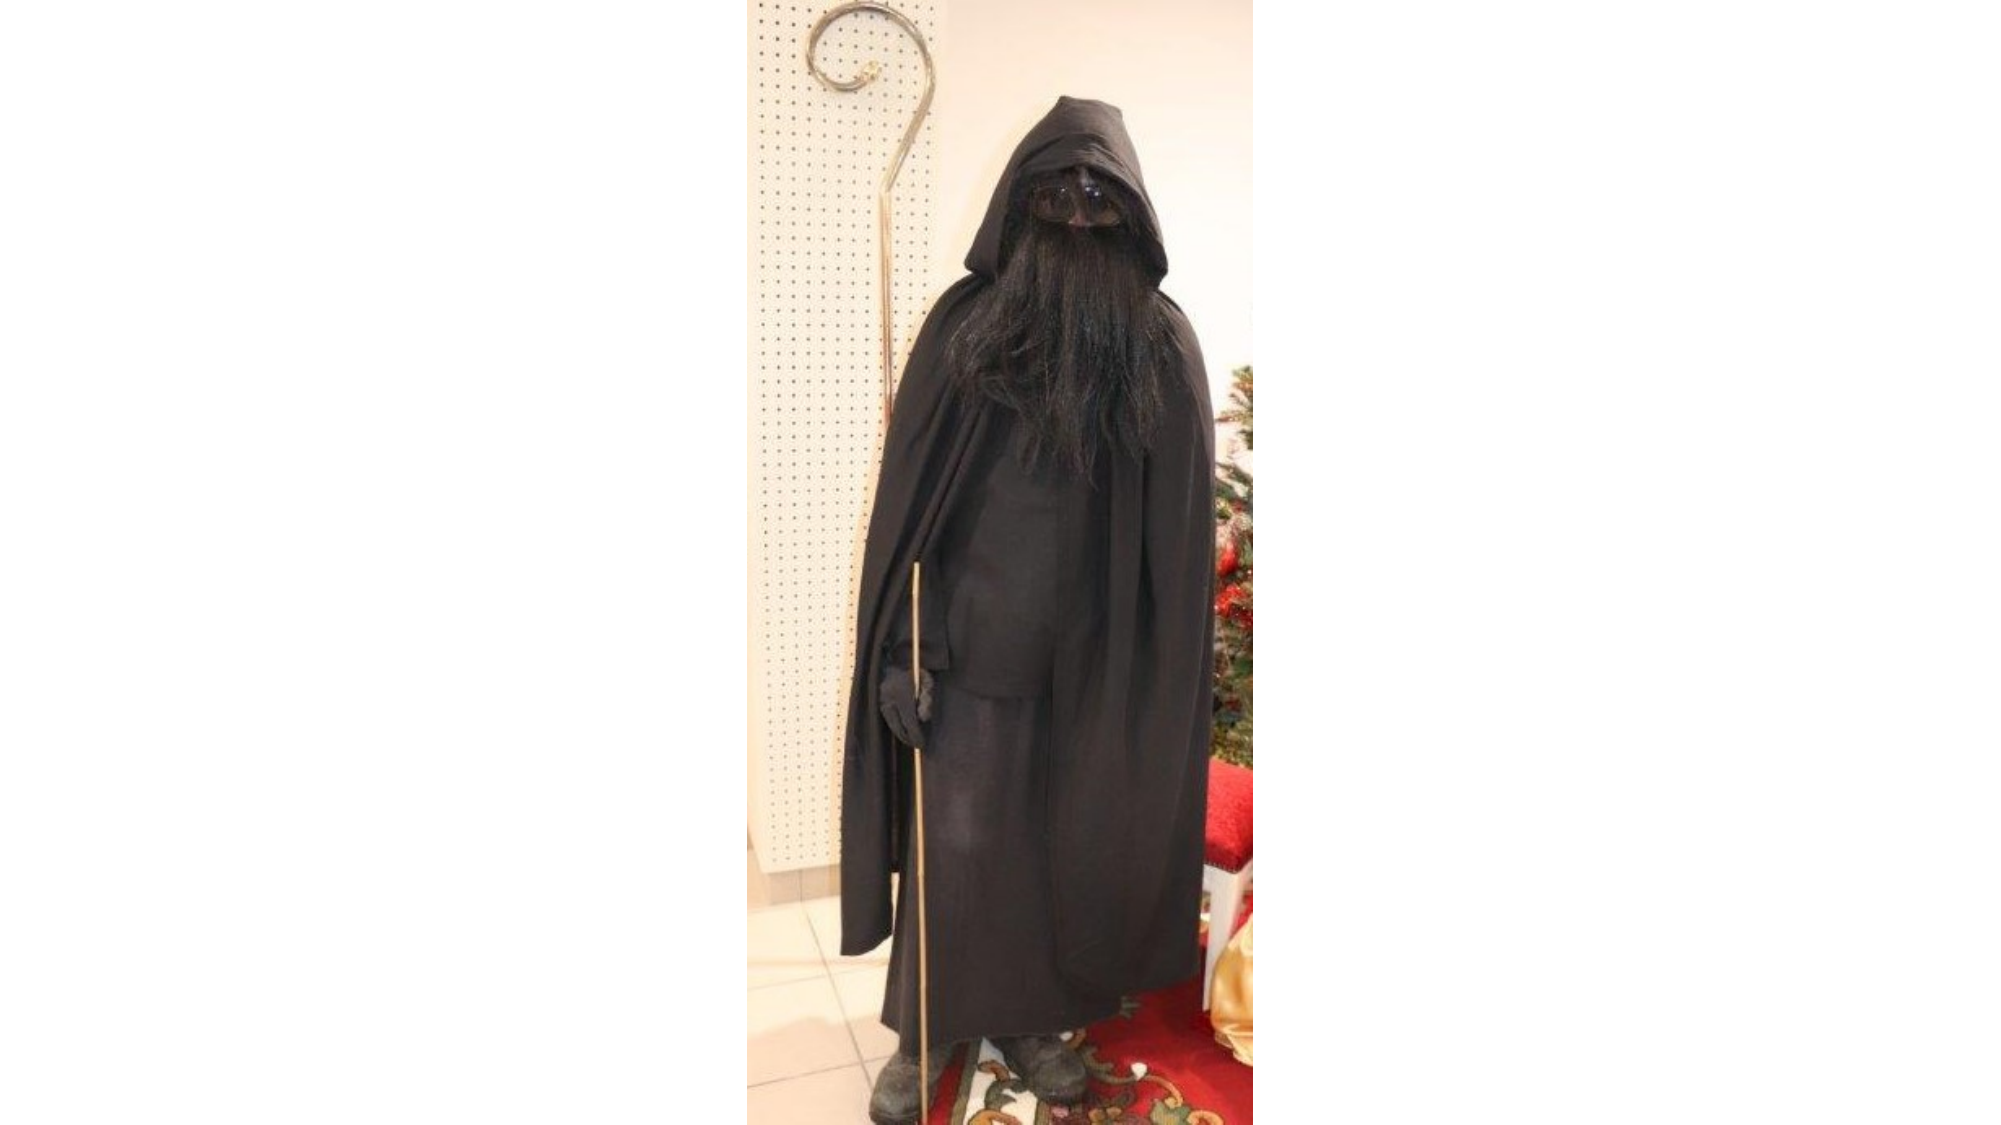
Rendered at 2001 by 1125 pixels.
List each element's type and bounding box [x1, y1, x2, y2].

picture [747, 0, 1253, 1125]
